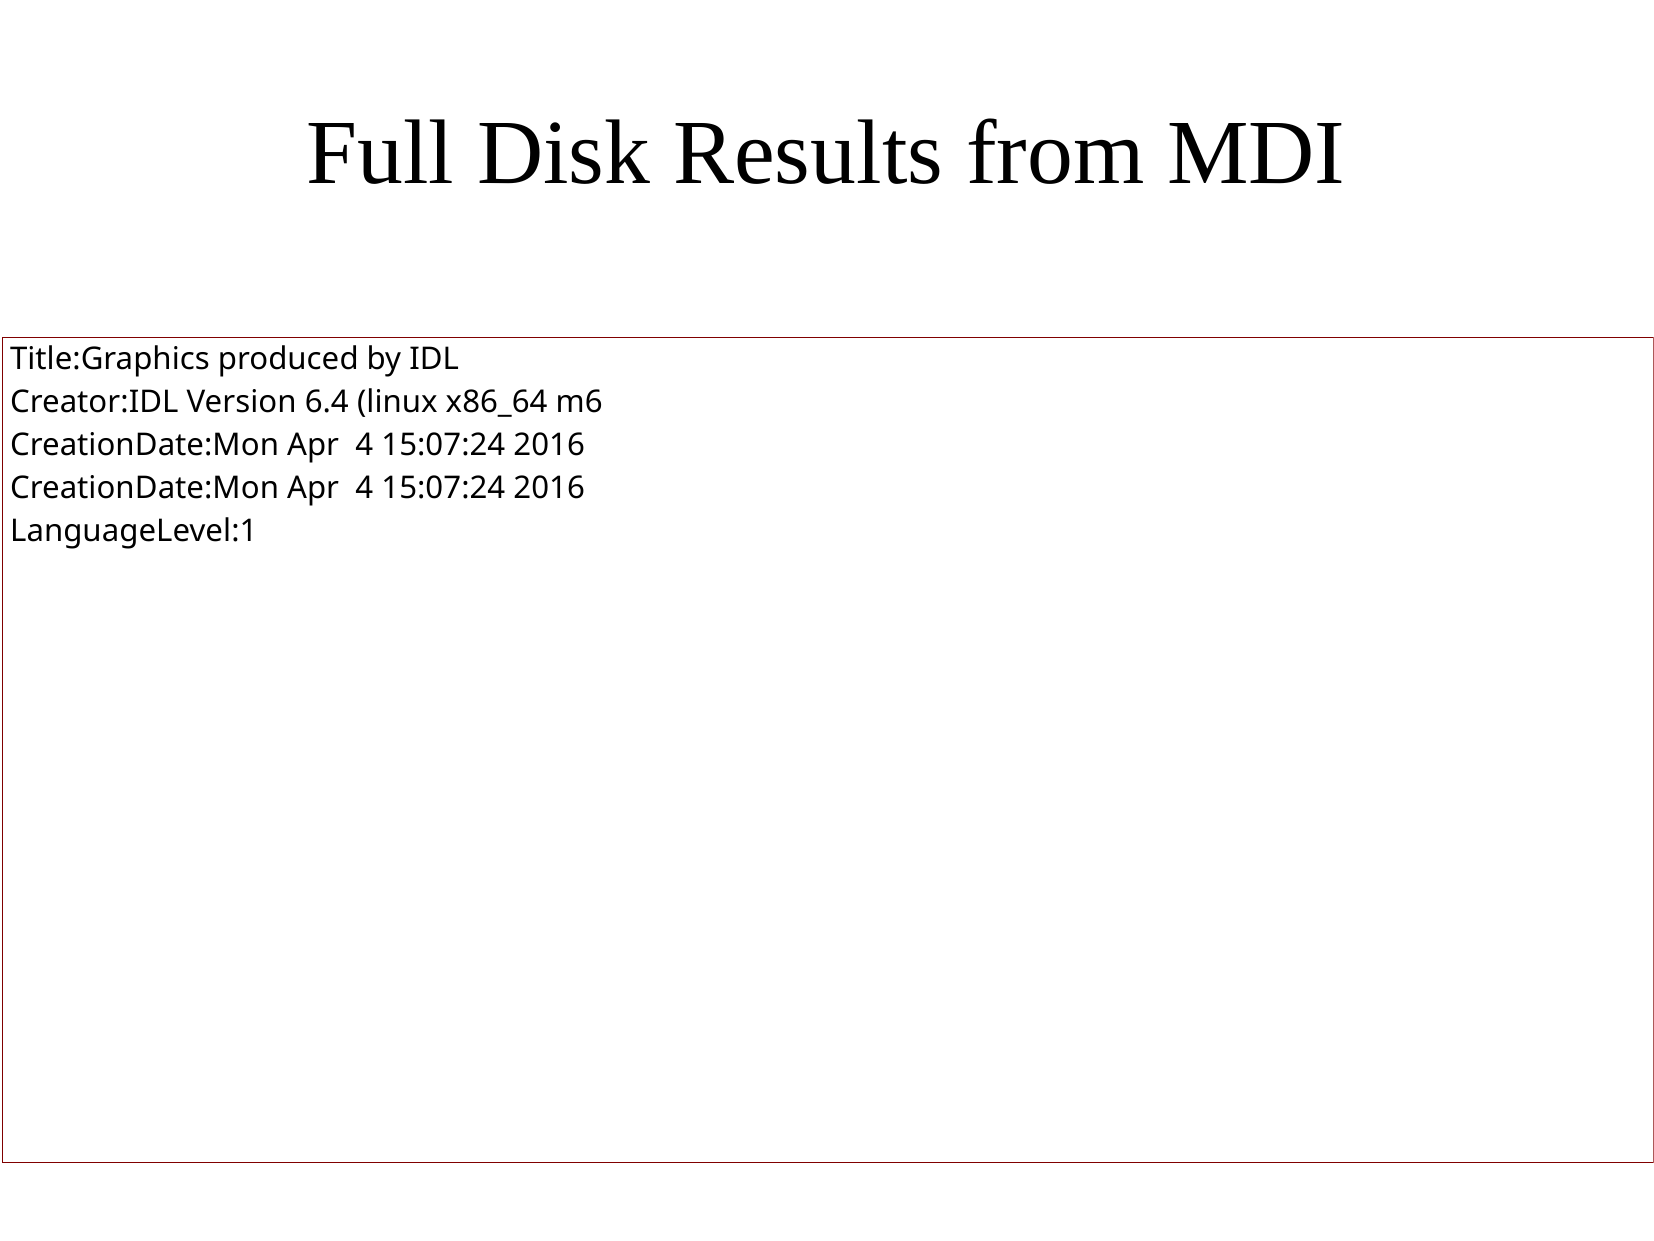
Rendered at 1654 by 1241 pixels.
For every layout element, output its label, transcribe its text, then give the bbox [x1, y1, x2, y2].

title Full Disk Results from MDI [82, 49, 1571, 257]
picture [0, 334, 1654, 1163]
